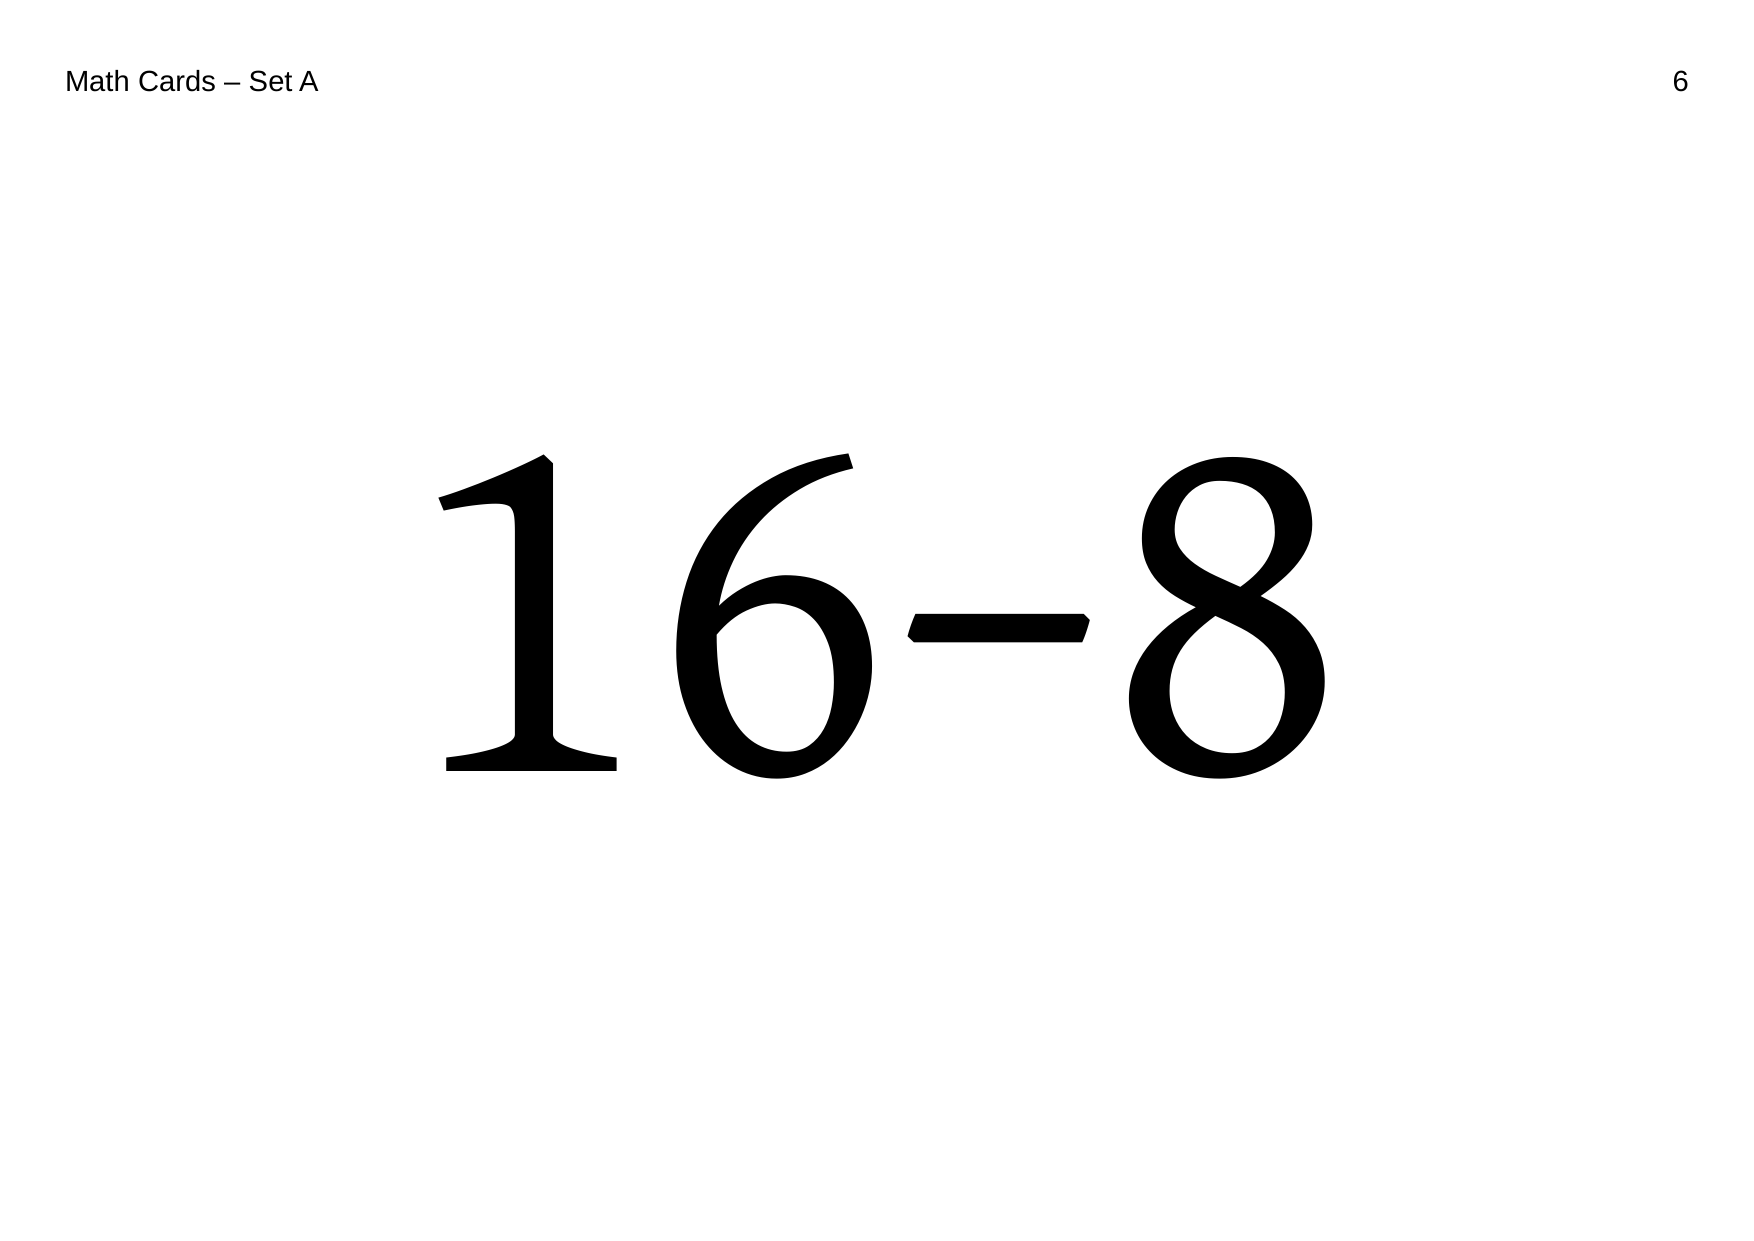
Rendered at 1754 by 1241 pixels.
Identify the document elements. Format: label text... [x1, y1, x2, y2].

text_box 16−8 [397, 318, 1357, 922]
text_box Math Cards – Set A [59, 59, 326, 104]
text_box 6 [1666, 59, 1695, 104]
